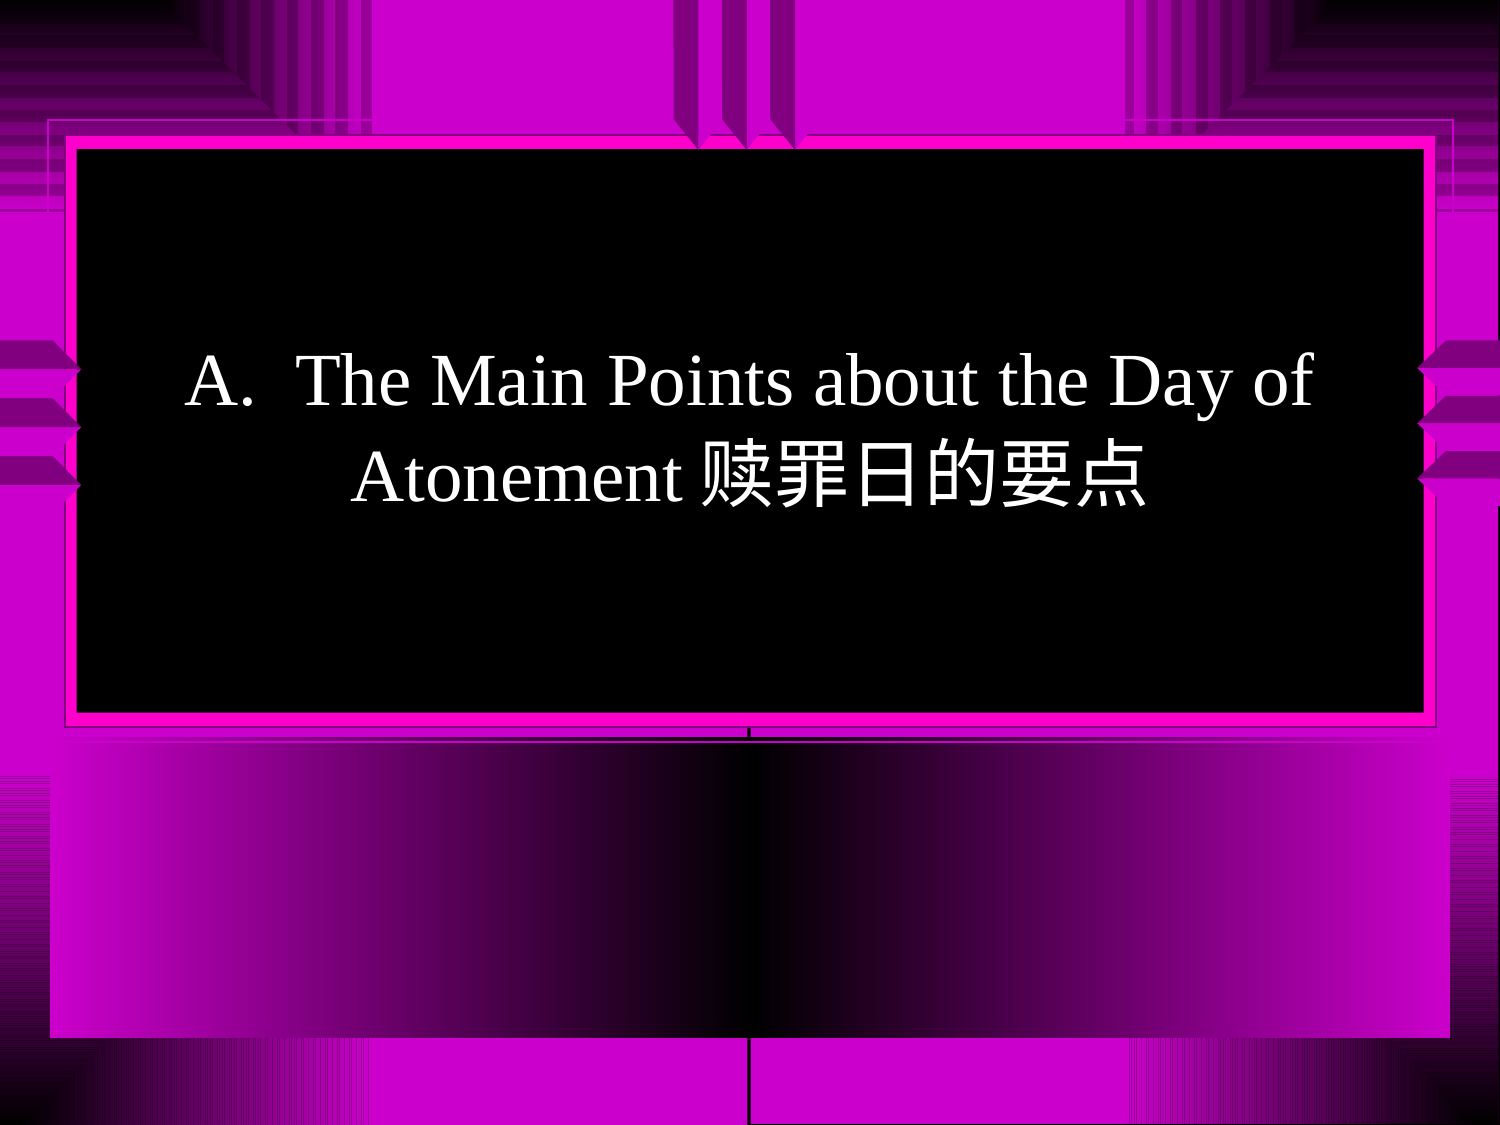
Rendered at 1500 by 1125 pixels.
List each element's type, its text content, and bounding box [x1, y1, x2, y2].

title A. The Main Points about the Day of Atonement赎罪日的要点 [112, 313, 1388, 549]
